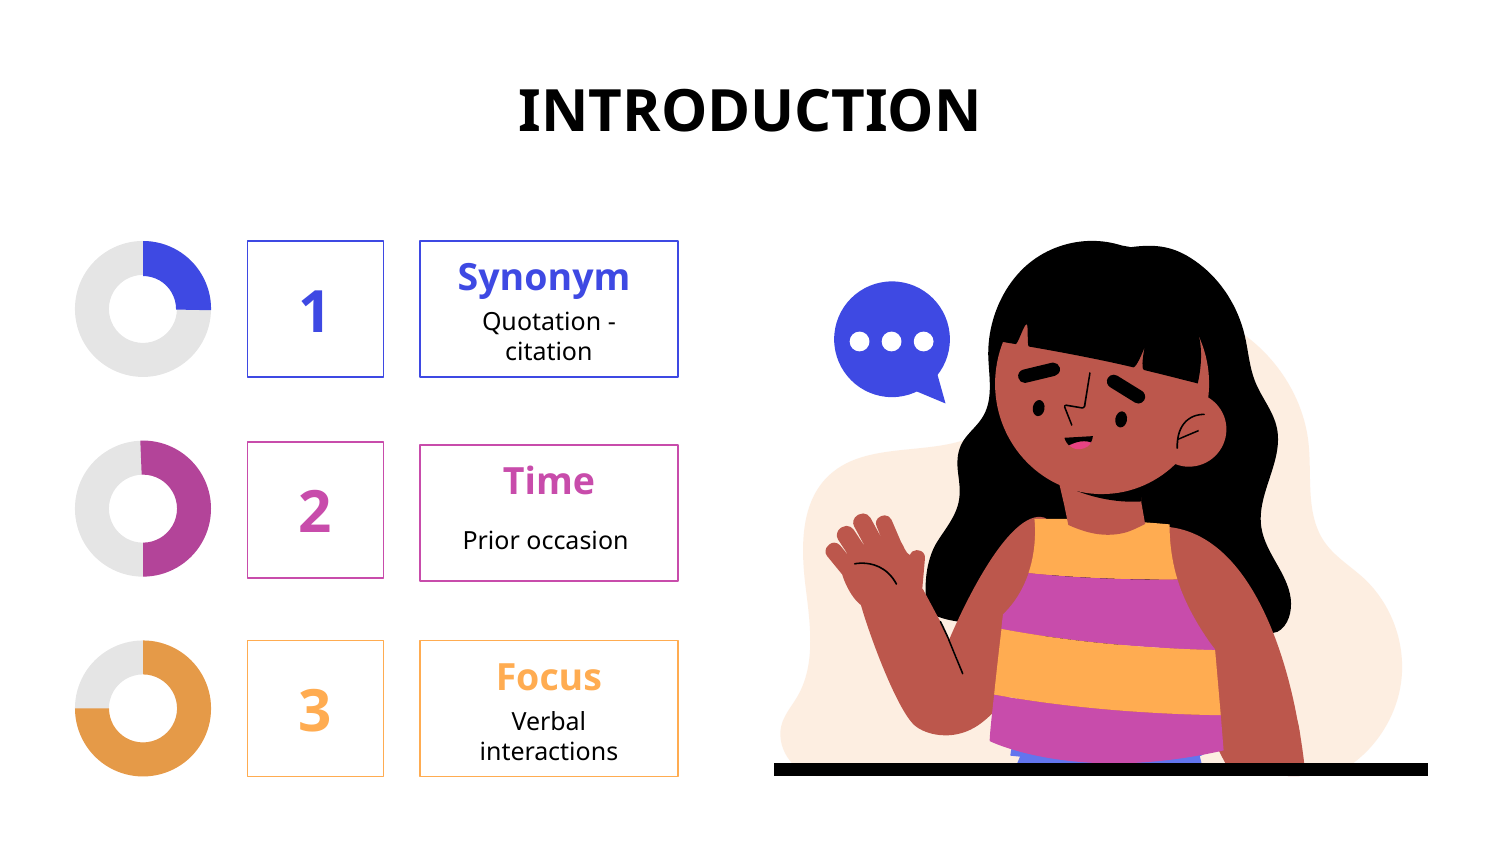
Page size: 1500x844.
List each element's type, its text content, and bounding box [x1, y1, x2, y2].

text_box 2 [247, 455, 384, 562]
text_box Focus [435, 646, 663, 704]
text_box [74, 240, 212, 377]
title INTRODUCTION [118, 72, 1382, 145]
text_box 1 [247, 255, 384, 362]
text_box Prior occasion [435, 510, 663, 570]
text_box Time [435, 450, 663, 510]
text_box [774, 240, 1428, 777]
text_box Verbal interactions [435, 704, 663, 766]
text_box Synonym [435, 246, 663, 305]
text_box [74, 640, 212, 777]
text_box [834, 281, 950, 404]
text_box [74, 440, 212, 577]
text_box 3 [247, 655, 384, 762]
text_box Quotation - citation [435, 305, 663, 366]
